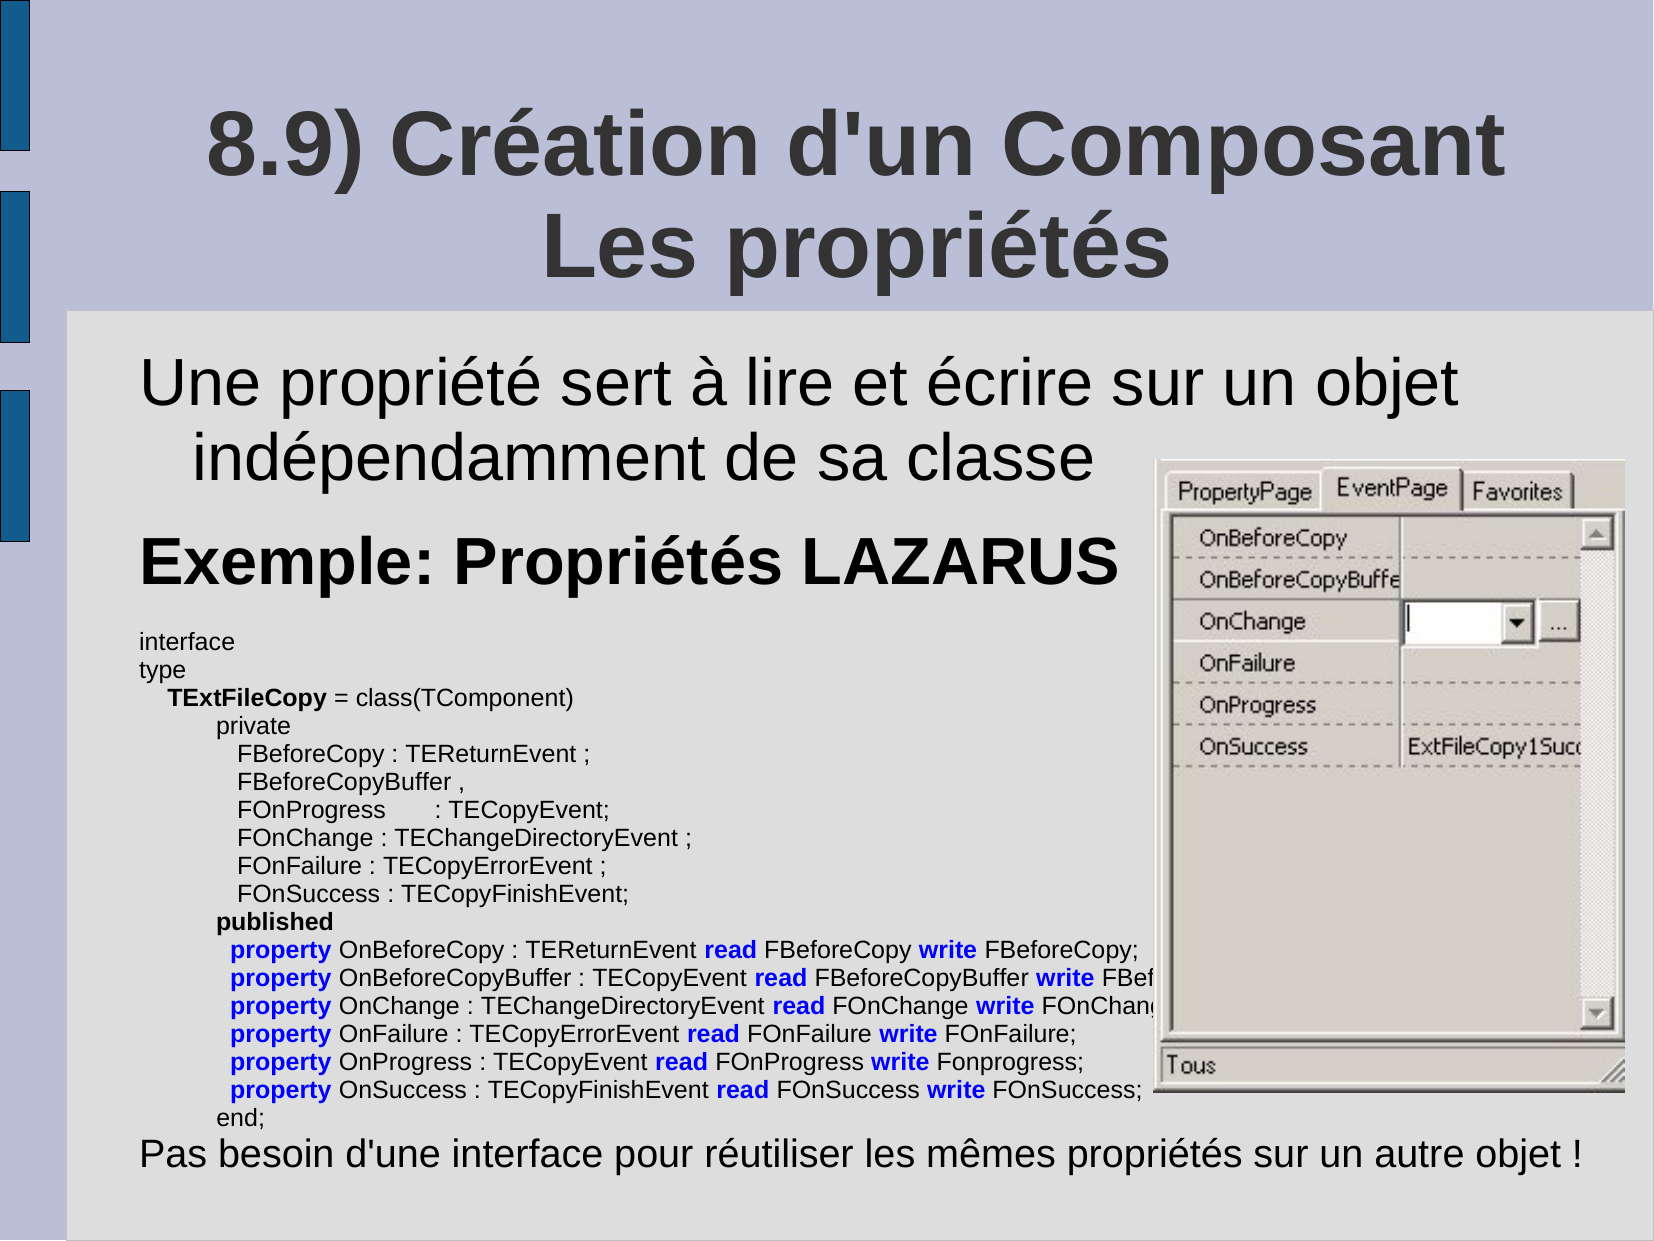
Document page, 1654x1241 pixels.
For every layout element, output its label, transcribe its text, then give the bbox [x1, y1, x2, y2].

list Une propriété sert à lire et écrire sur un objet indépendamment de sa classe Exemple: Propriétés LAZARUS interface type TExtFileCopy = class(TComponent) private FBeforeCopy : TEReturnEvent ; FBeforeCopyBuffer , FOnProgress : TECopyEvent; FOnChange : TEChangeDirectoryEvent ; FOnFailure : TECopyErrorEvent ; FOnSuccess : TECopyFinishEvent; published property OnBeforeCopy : TEReturnEvent read FBeforeCopy write FBeforeCopy; property OnBeforeCopyBuffer : TECopyEvent read FBeforeCopyBuffer write FBeforeCopyBuffer; property OnChange : TEChangeDirectoryEvent read FOnChange write FOnChange; property OnFailure : TECopyErrorEvent read FOnFailure write FOnFailure; property OnProgress : TECopyEvent read FOnProgress write Fonprogress; property OnSuccess : TECopyFinishEvent read FOnSuccess write FOnSuccess; end; Pas besoin d'une interface pour réutiliser les mêmes propriétés sur un autre objet ! [121, 344, 1625, 1177]
title 8.9) Création d'un Composant Les propriétés [121, 91, 1534, 299]
picture [1153, 459, 1625, 1093]
